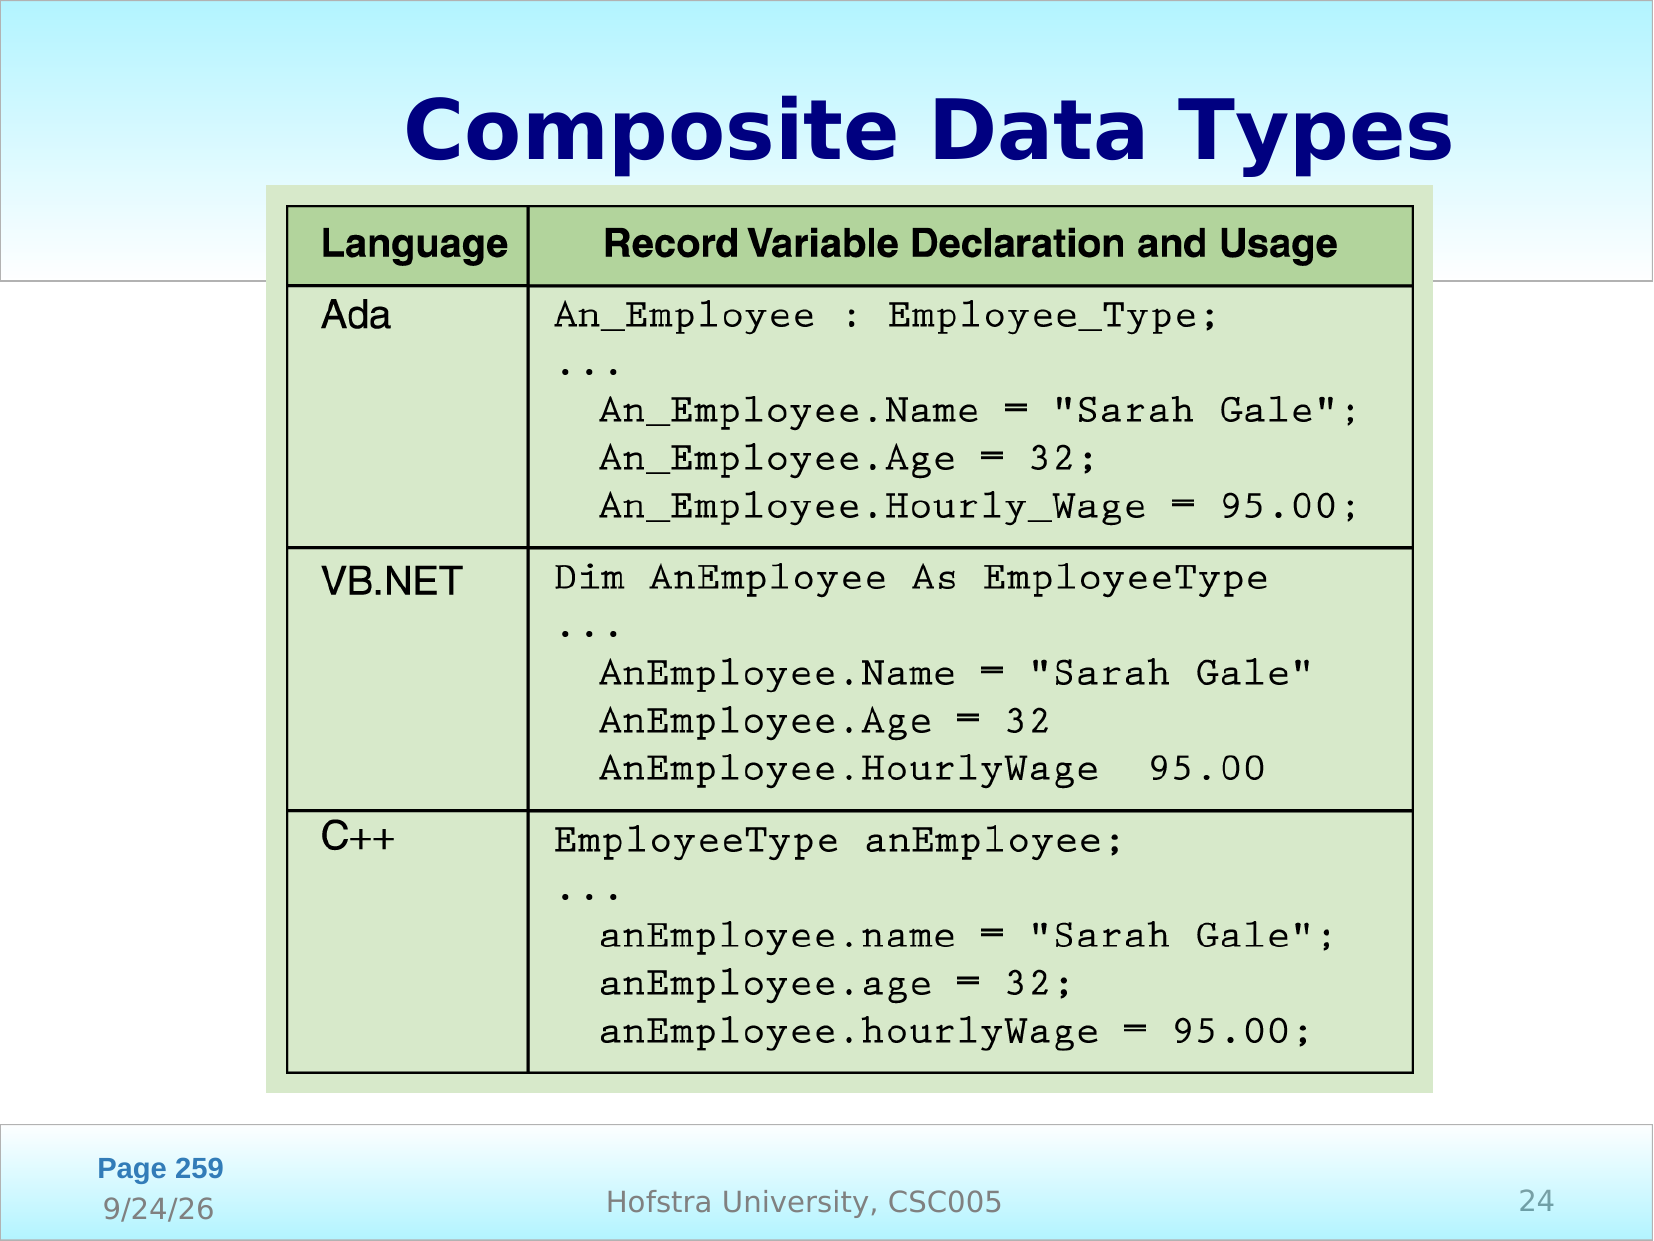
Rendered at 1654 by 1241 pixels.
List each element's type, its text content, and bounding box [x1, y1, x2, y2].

picture [266, 185, 1433, 1093]
title Composite Data Types [247, 27, 1612, 235]
text_box Page 259 [82, 1143, 240, 1193]
